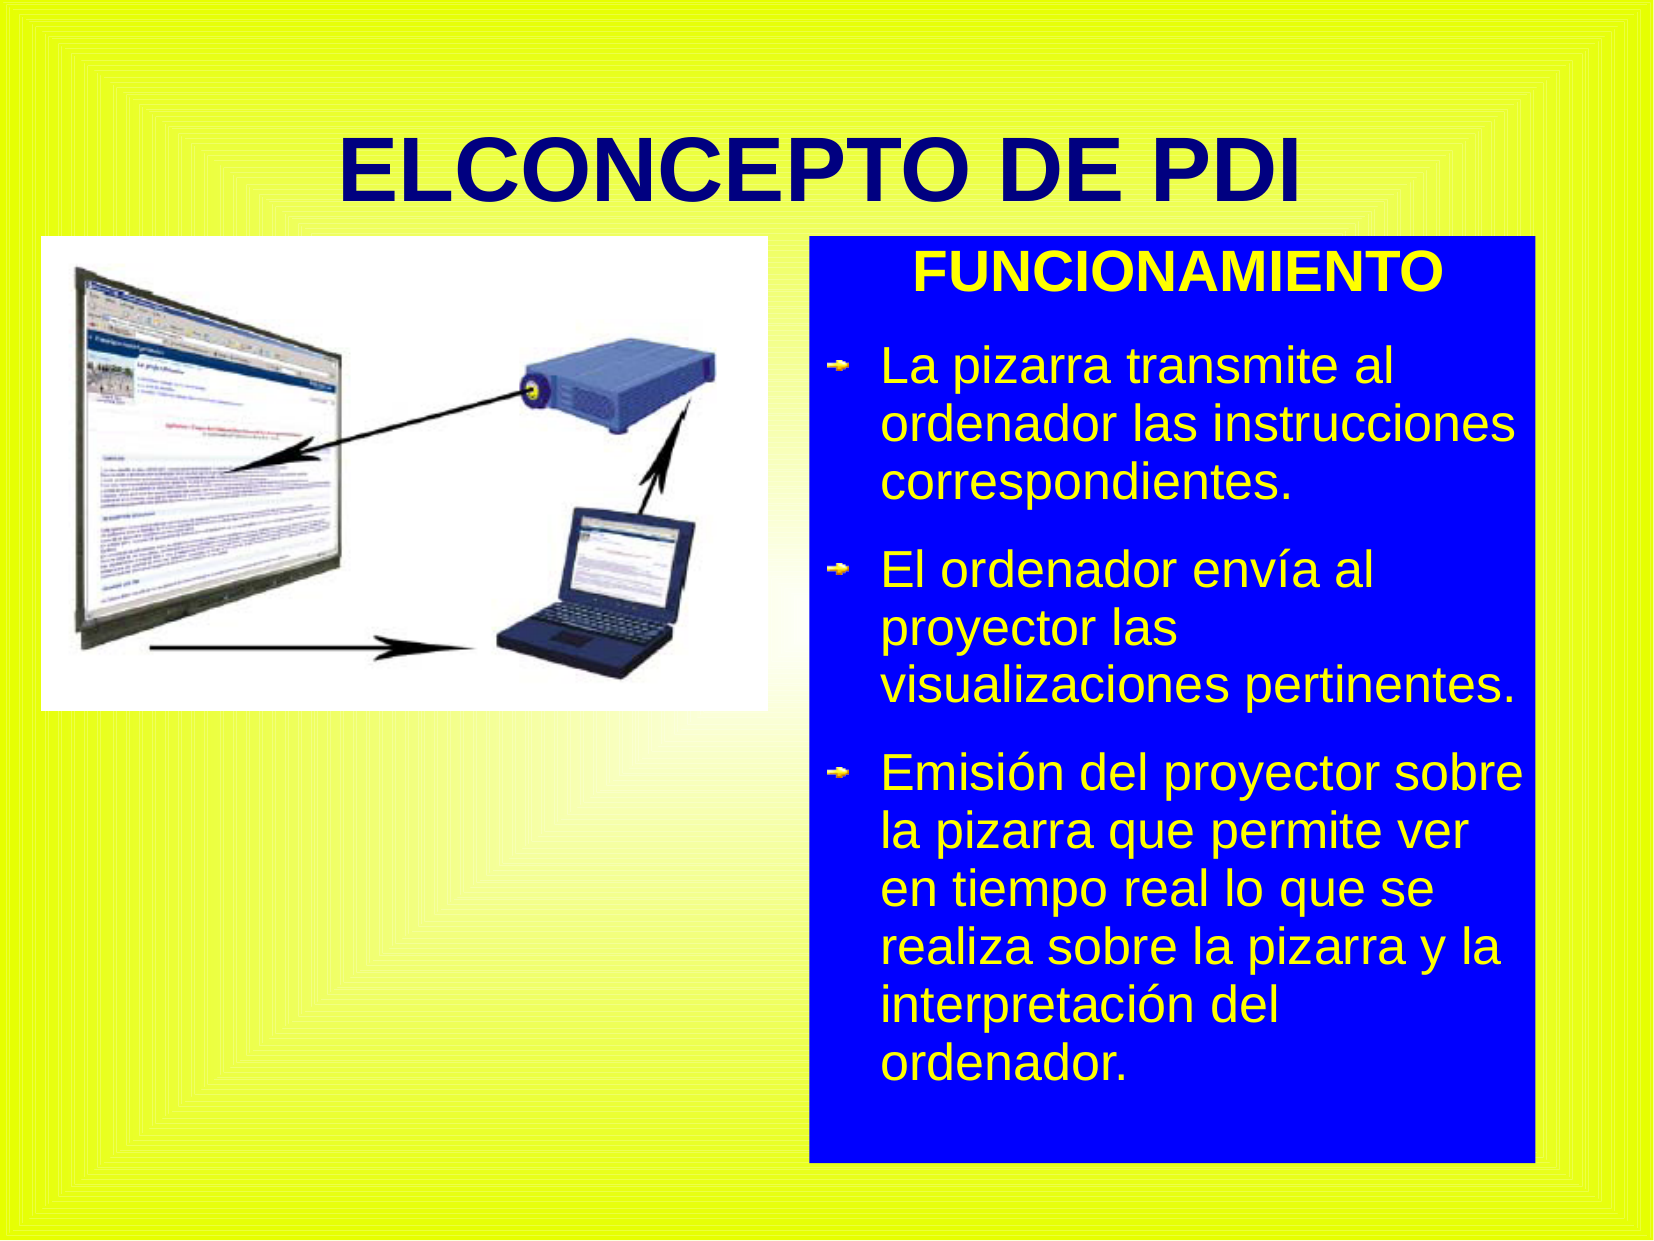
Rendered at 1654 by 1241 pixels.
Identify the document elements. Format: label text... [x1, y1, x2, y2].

picture [41, 236, 768, 711]
title ELCONCEPTO DE PDI [76, 73, 1565, 266]
list FUNCIONAMIENTO La pizarra transmite al ordenador las instrucciones correspondientes. El ordenador envía al proyector las visualizaciones pertinentes. Emisión del proyector sobre la pizarra que permite ver en tiempo real lo que se realiza sobre la pizarra y la interpretación del ordenador. [809, 236, 1536, 1154]
